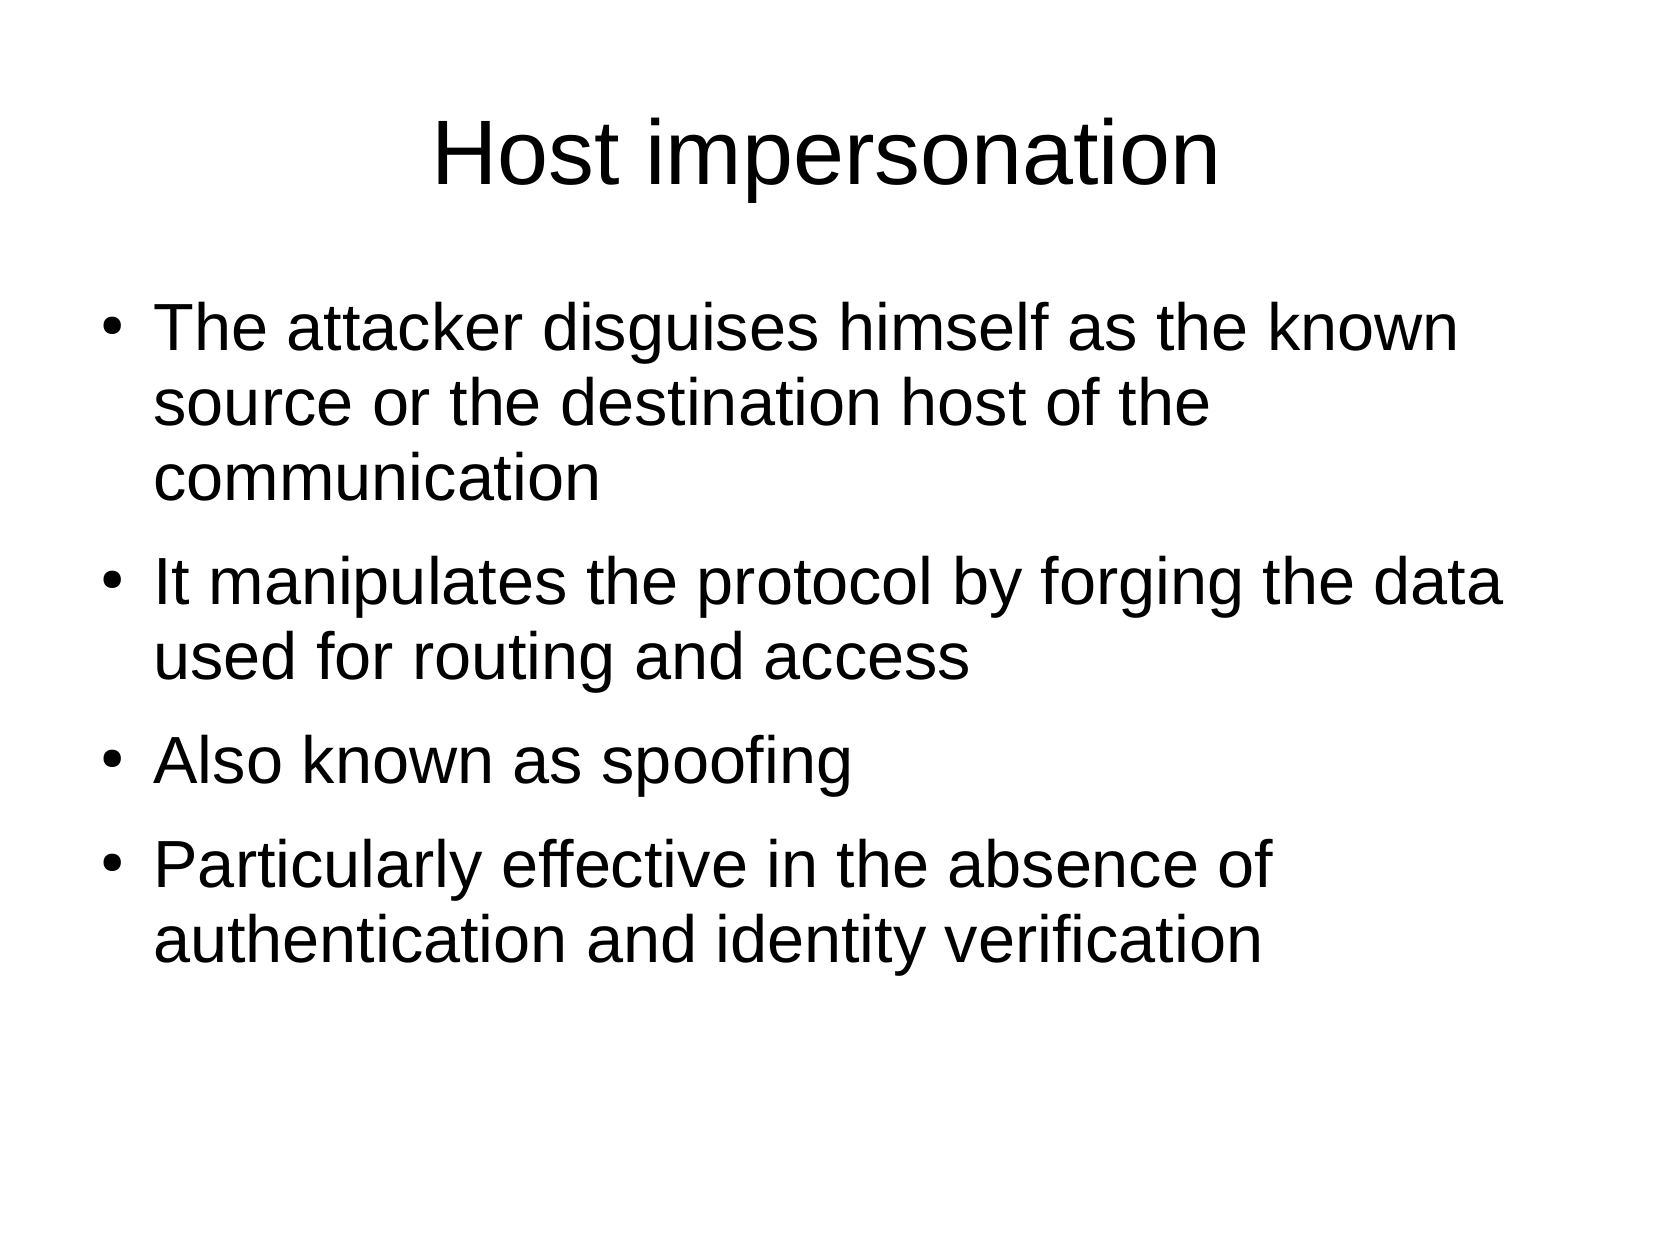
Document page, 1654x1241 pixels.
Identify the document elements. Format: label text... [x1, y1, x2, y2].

list The attacker disguises himself as the known source or the destination host of the communication It manipulates the protocol by forging the data used for routing and access Also known as spoofing Particularly effective in the absence of authentication and identity verification [82, 290, 1571, 1010]
title Host impersonation [82, 49, 1571, 257]
